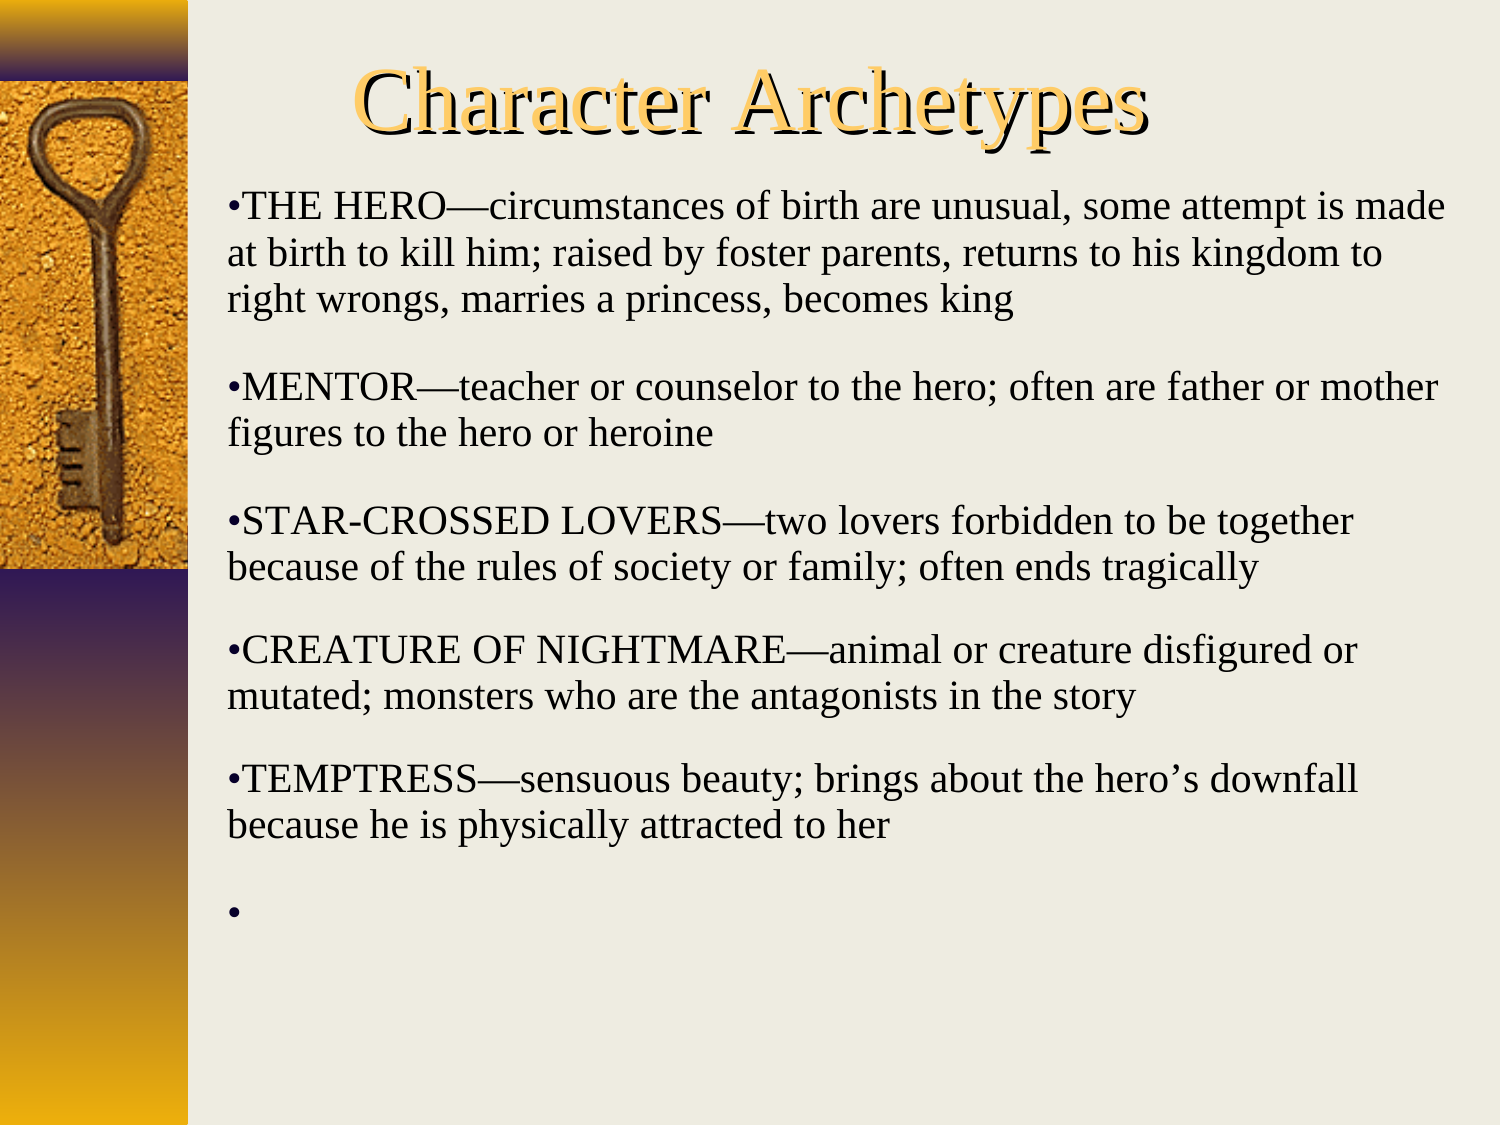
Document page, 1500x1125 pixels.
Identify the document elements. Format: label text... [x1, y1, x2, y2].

text_box THE HERO—circumstances of birth are unusual, some attempt is made at birth to kill him; raised by foster parents, returns to his kingdom to right wrongs, marries a princess, becomes king MENTOR—teacher or counselor to the hero; often are father or mother figures to the hero or heroine STAR-CROSSED LOVERS—two lovers forbidden to be together because of the rules of society or family; often ends tragically CREATURE OF NIGHTMARE—animal or creature disfigured or mutated; monsters who are the antagonists in the story TEMPTRESS—sensuous beauty; brings about the hero’s downfall because he is physically attracted to her [212, 174, 1463, 1032]
title Character Archetypes [112, 0, 1388, 188]
